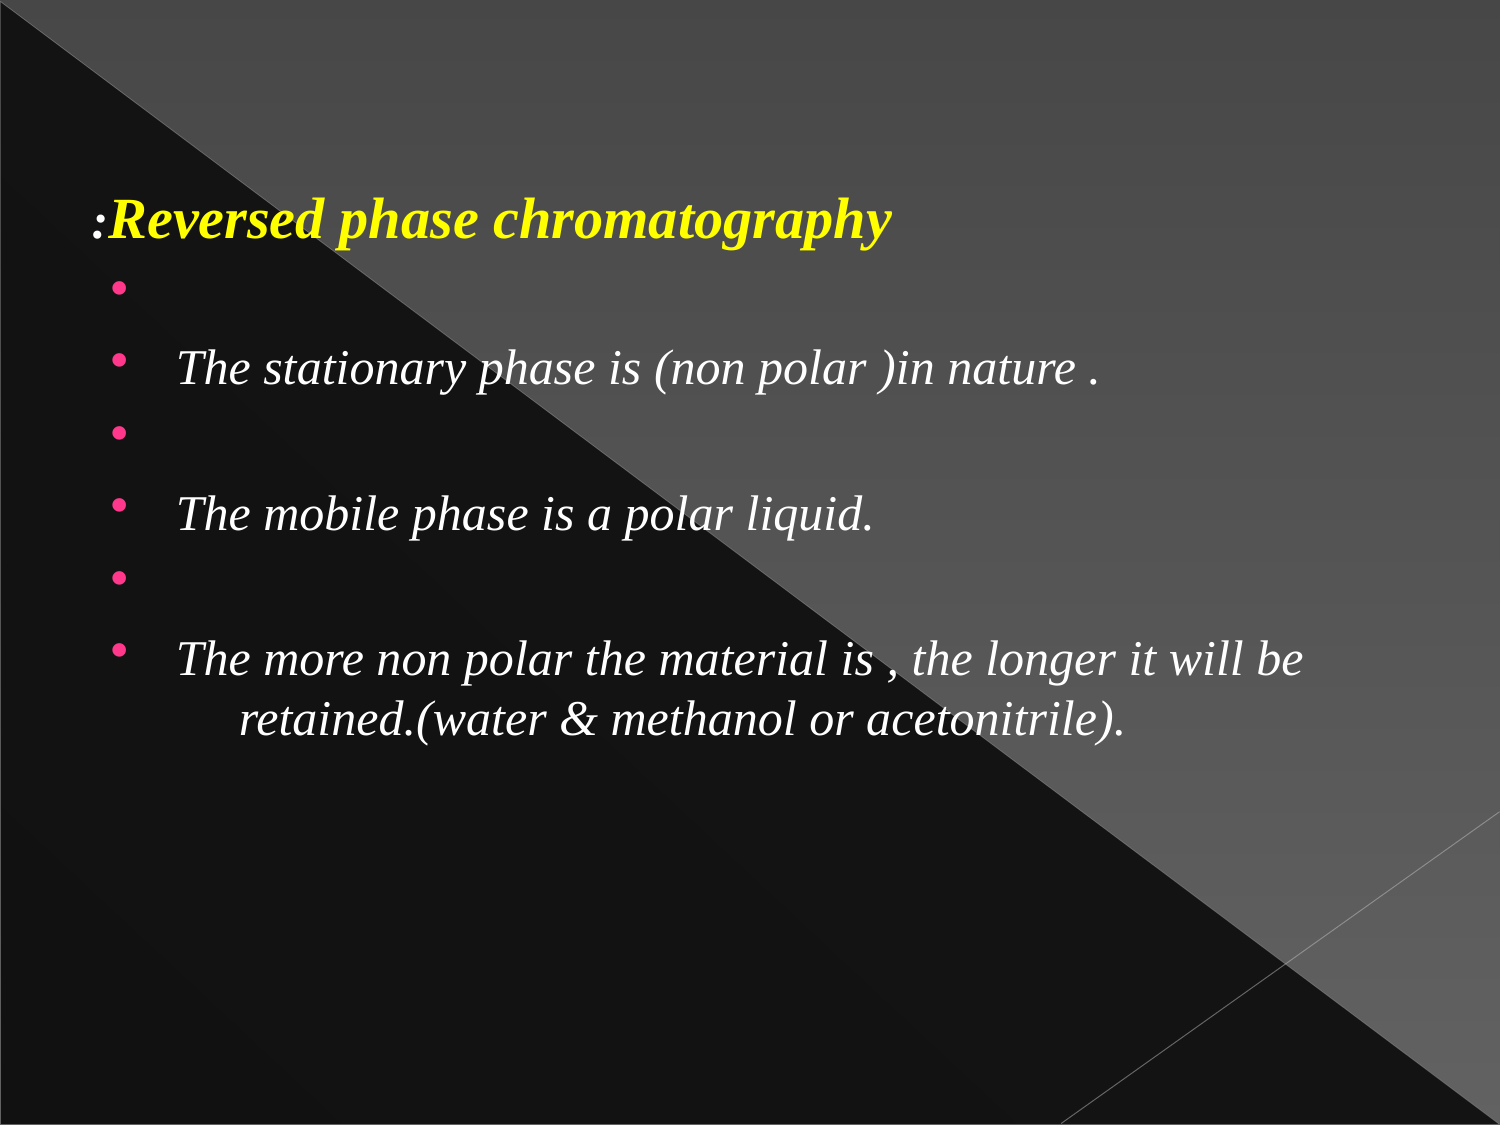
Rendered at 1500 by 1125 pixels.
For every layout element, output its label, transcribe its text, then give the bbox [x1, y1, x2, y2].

list Reversed phase chromatography: The stationary phase is (non polar )in nature . The mobile phase is a polar liquid. The more non polar the material is , the longer it will be retained.(water & methanol or acetonitrile). [76, 172, 1427, 923]
